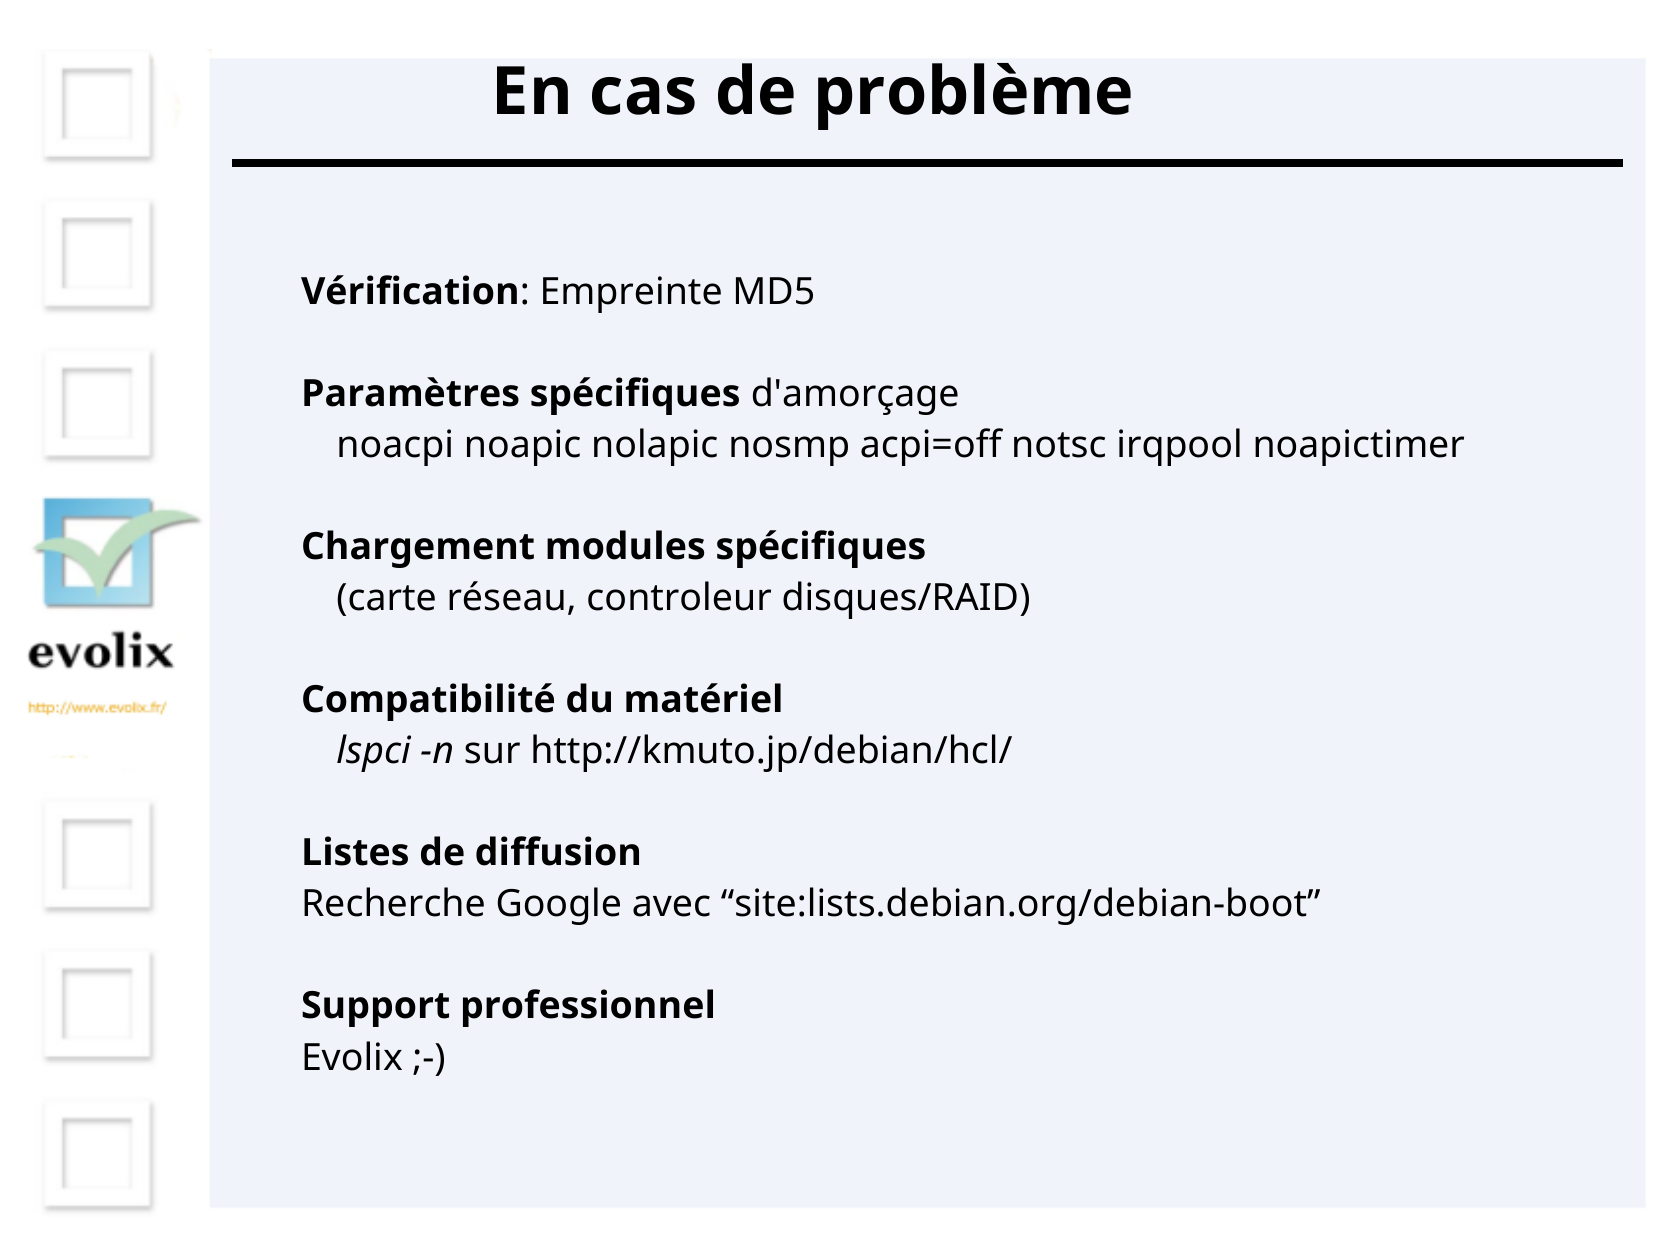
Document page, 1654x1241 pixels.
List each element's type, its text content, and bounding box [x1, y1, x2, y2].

title En cas de problème [22, 27, 1604, 151]
subtitle Vérification: Empreinte MD5 Paramètres spécifiques d'amorçage noacpi noapic nolapic nosmp acpi=off notsc irqpool noapictimer Chargement modules spécifiques (carte réseau, controleur disques/RAID) Compatibilité du matériel lspci -n sur http://kmuto.jp/debian/hcl/ Listes de diffusion Recherche Google avec “site:lists.debian.org/debian-boot” Support professionnel Evolix ;-) [265, 212, 1621, 1134]
picture [0, 49, 1654, 1218]
